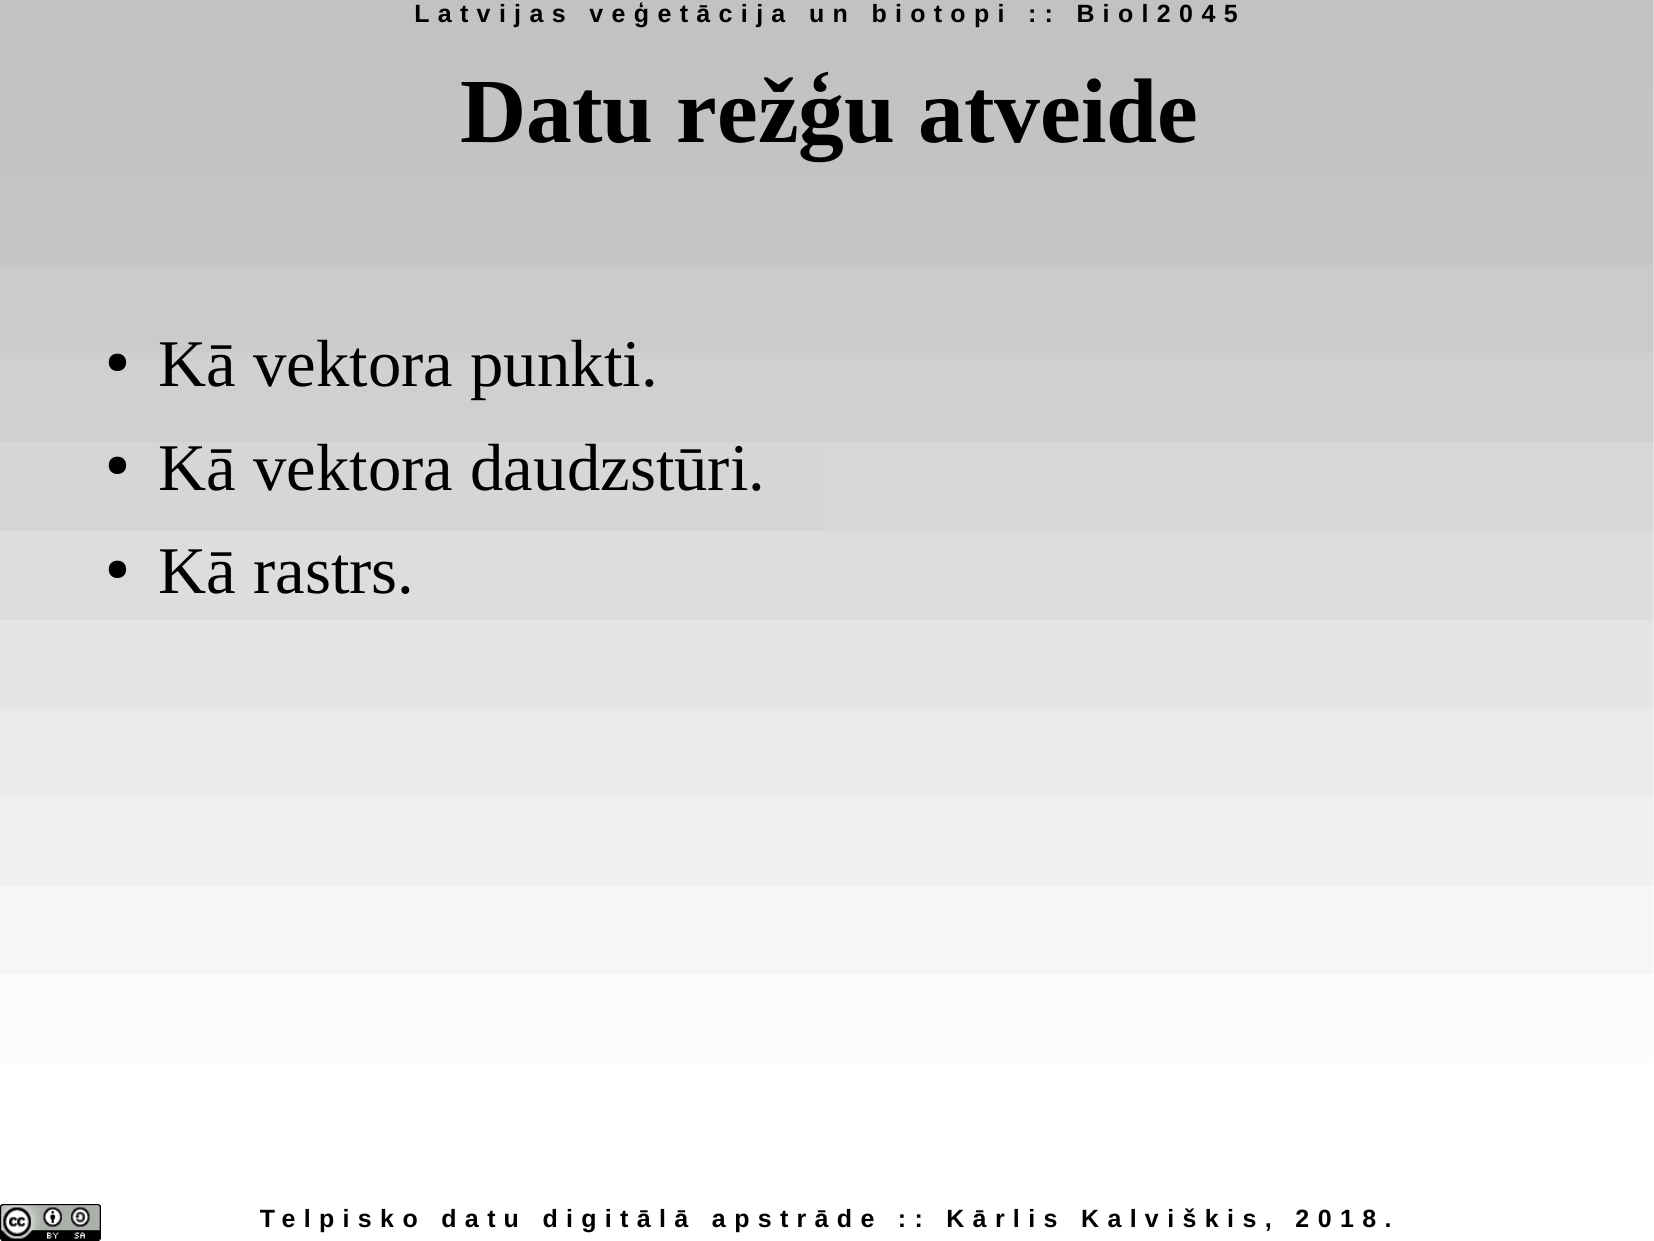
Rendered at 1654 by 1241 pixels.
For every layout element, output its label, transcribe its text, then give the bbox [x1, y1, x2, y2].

picture [0, 0, 1654, 1241]
title Datu režģu atveide [34, 61, 1626, 296]
list Kā vektora punkti. Kā vektora daudzstūri. Kā rastrs. [87, 327, 1602, 1047]
